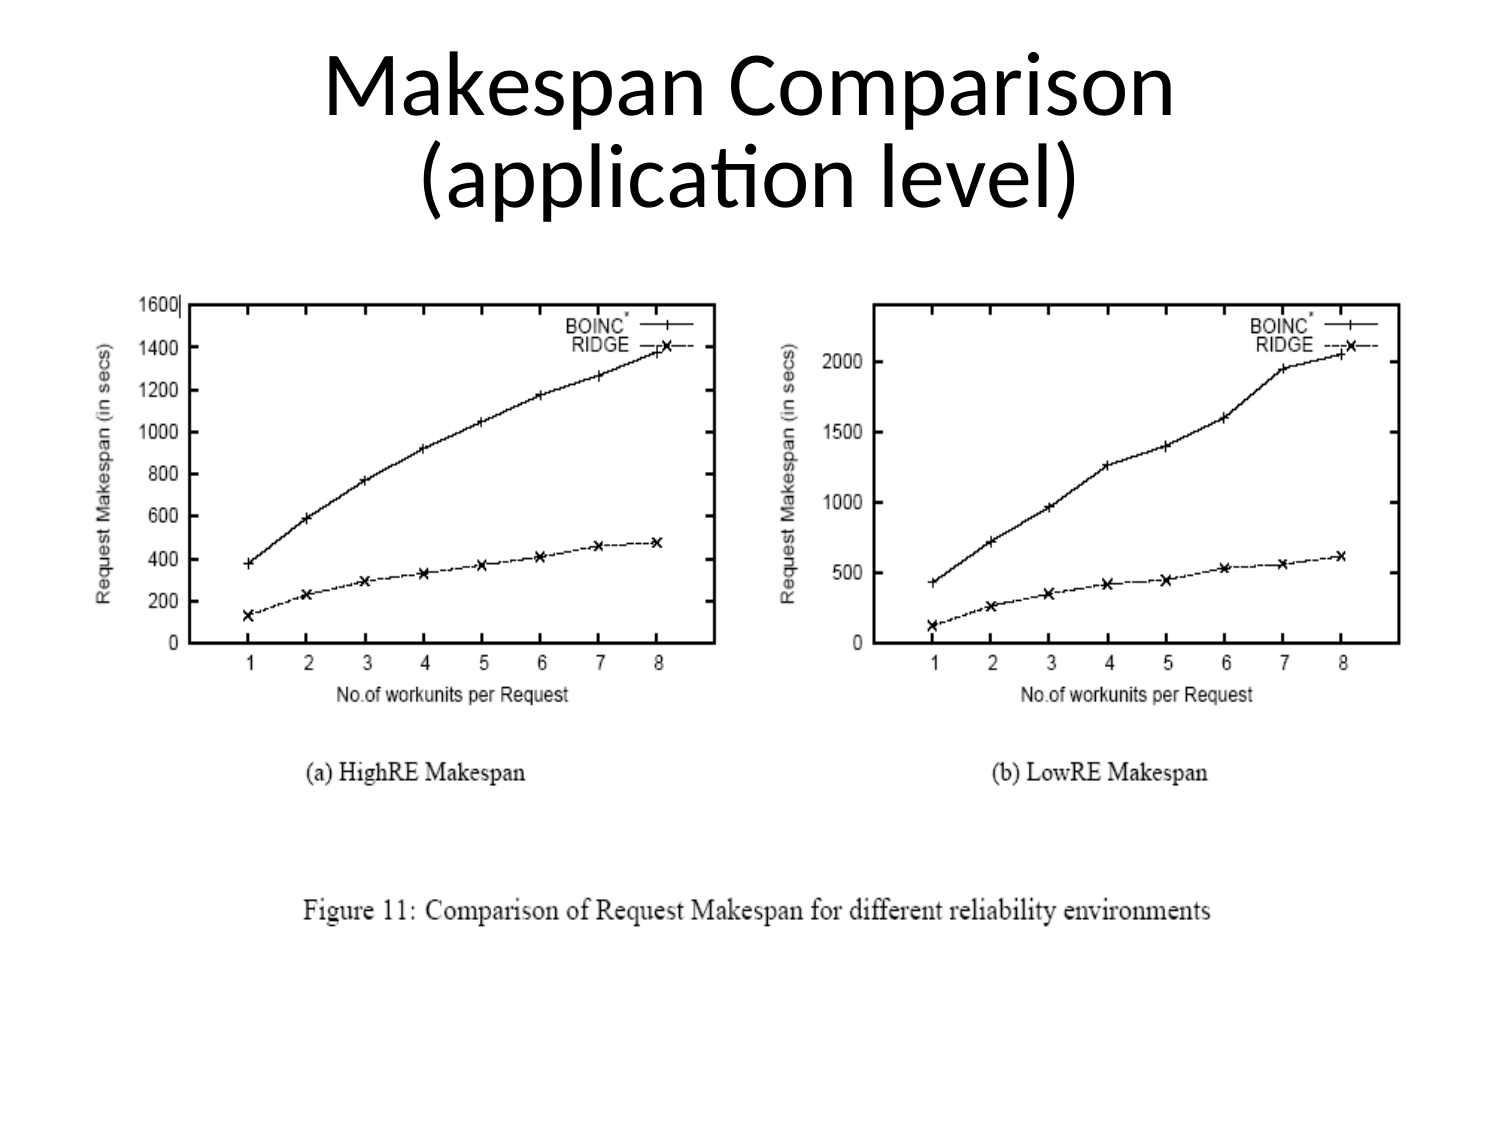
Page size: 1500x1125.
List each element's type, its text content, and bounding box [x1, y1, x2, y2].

title Makespan Comparison (application level) [75, 21, 1426, 257]
picture [75, 270, 1426, 945]
